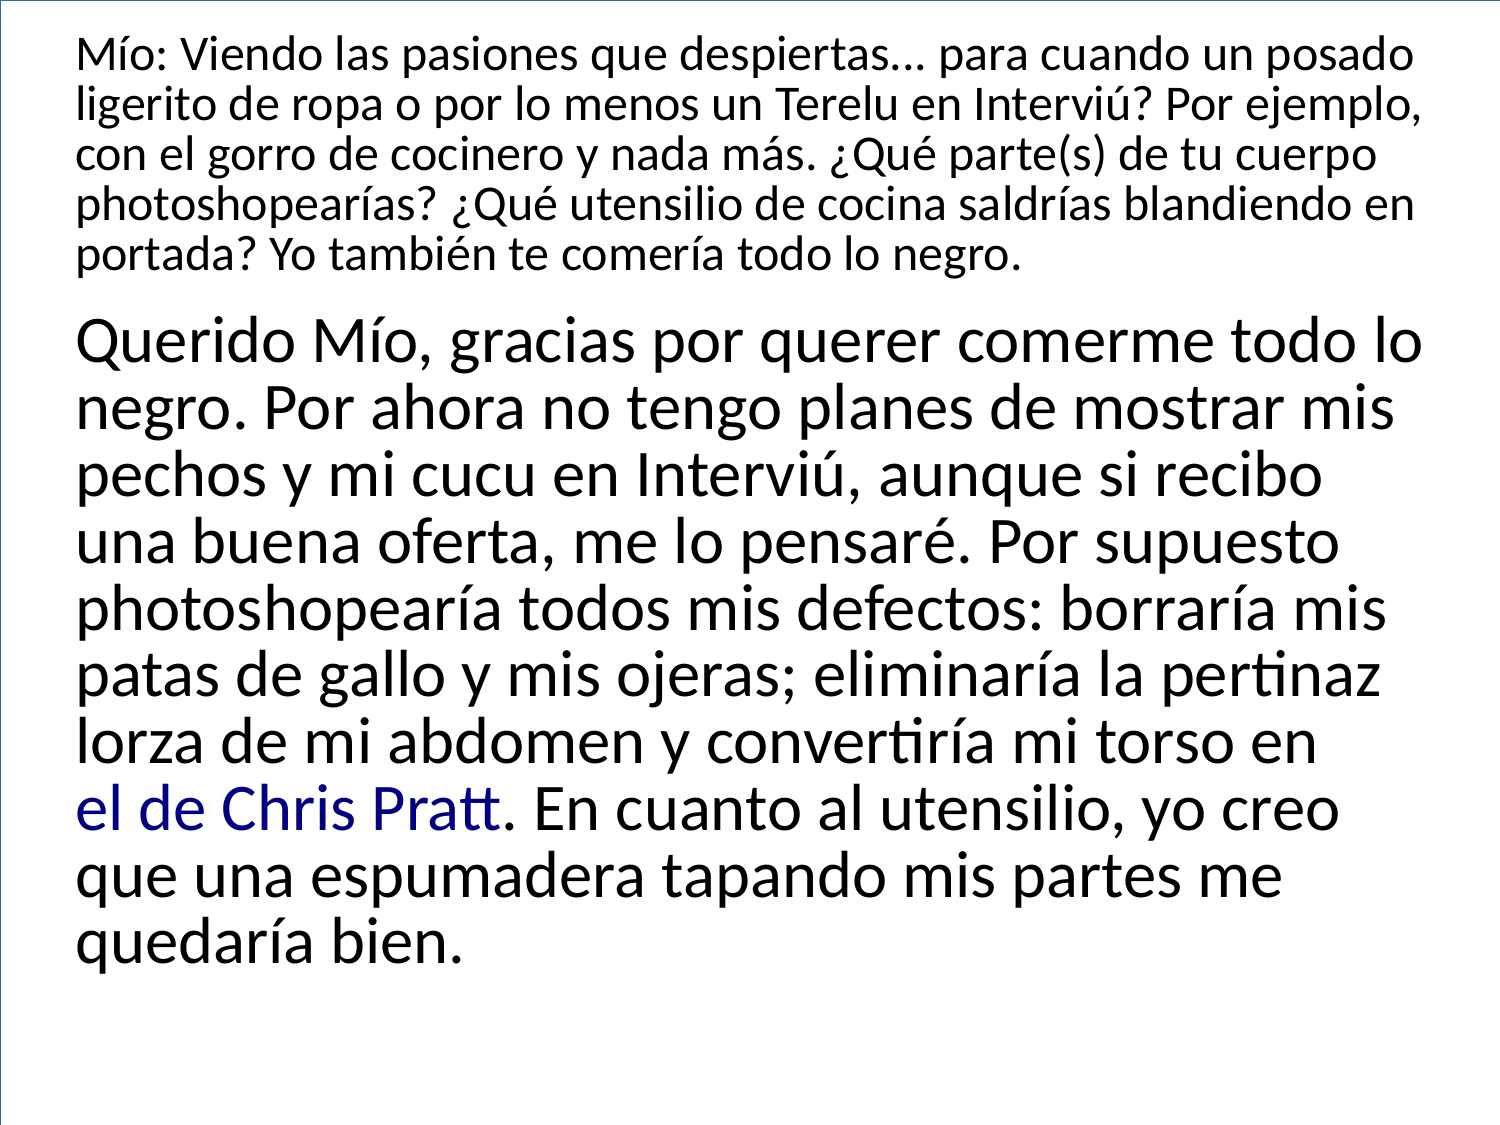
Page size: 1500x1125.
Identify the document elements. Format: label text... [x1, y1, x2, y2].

text_box [0, 0, 1500, 1125]
list Mío: Viendo las pasiones que despiertas... para cuando un posado ligerito de ropa o por lo menos un Terelu en Interviú? Por ejemplo, con el gorro de cocinero y nada más. ¿Qué parte(s) de tu cuerpo photoshopearías? ¿Qué utensilio de cocina saldrías blandiendo en portada? Yo también te comería todo lo negro. Querido Mío, gracias por querer comerme todo lo negro. Por ahora no tengo planes de mostrar mis pechos y mi cucu en Interviú, aunque si recibo una buena oferta, me lo pensaré. Por supuesto photoshopearía todos mis defectos: borraría mis patas de gallo y mis ojeras; eliminaría la pertinaz lorza de mi abdomen y convertiría mi torso en el de Chris Pratt. En cuanto al utensilio, yo creo que una espumadera tapando mis partes me quedaría bien. [75, 35, 1425, 1075]
